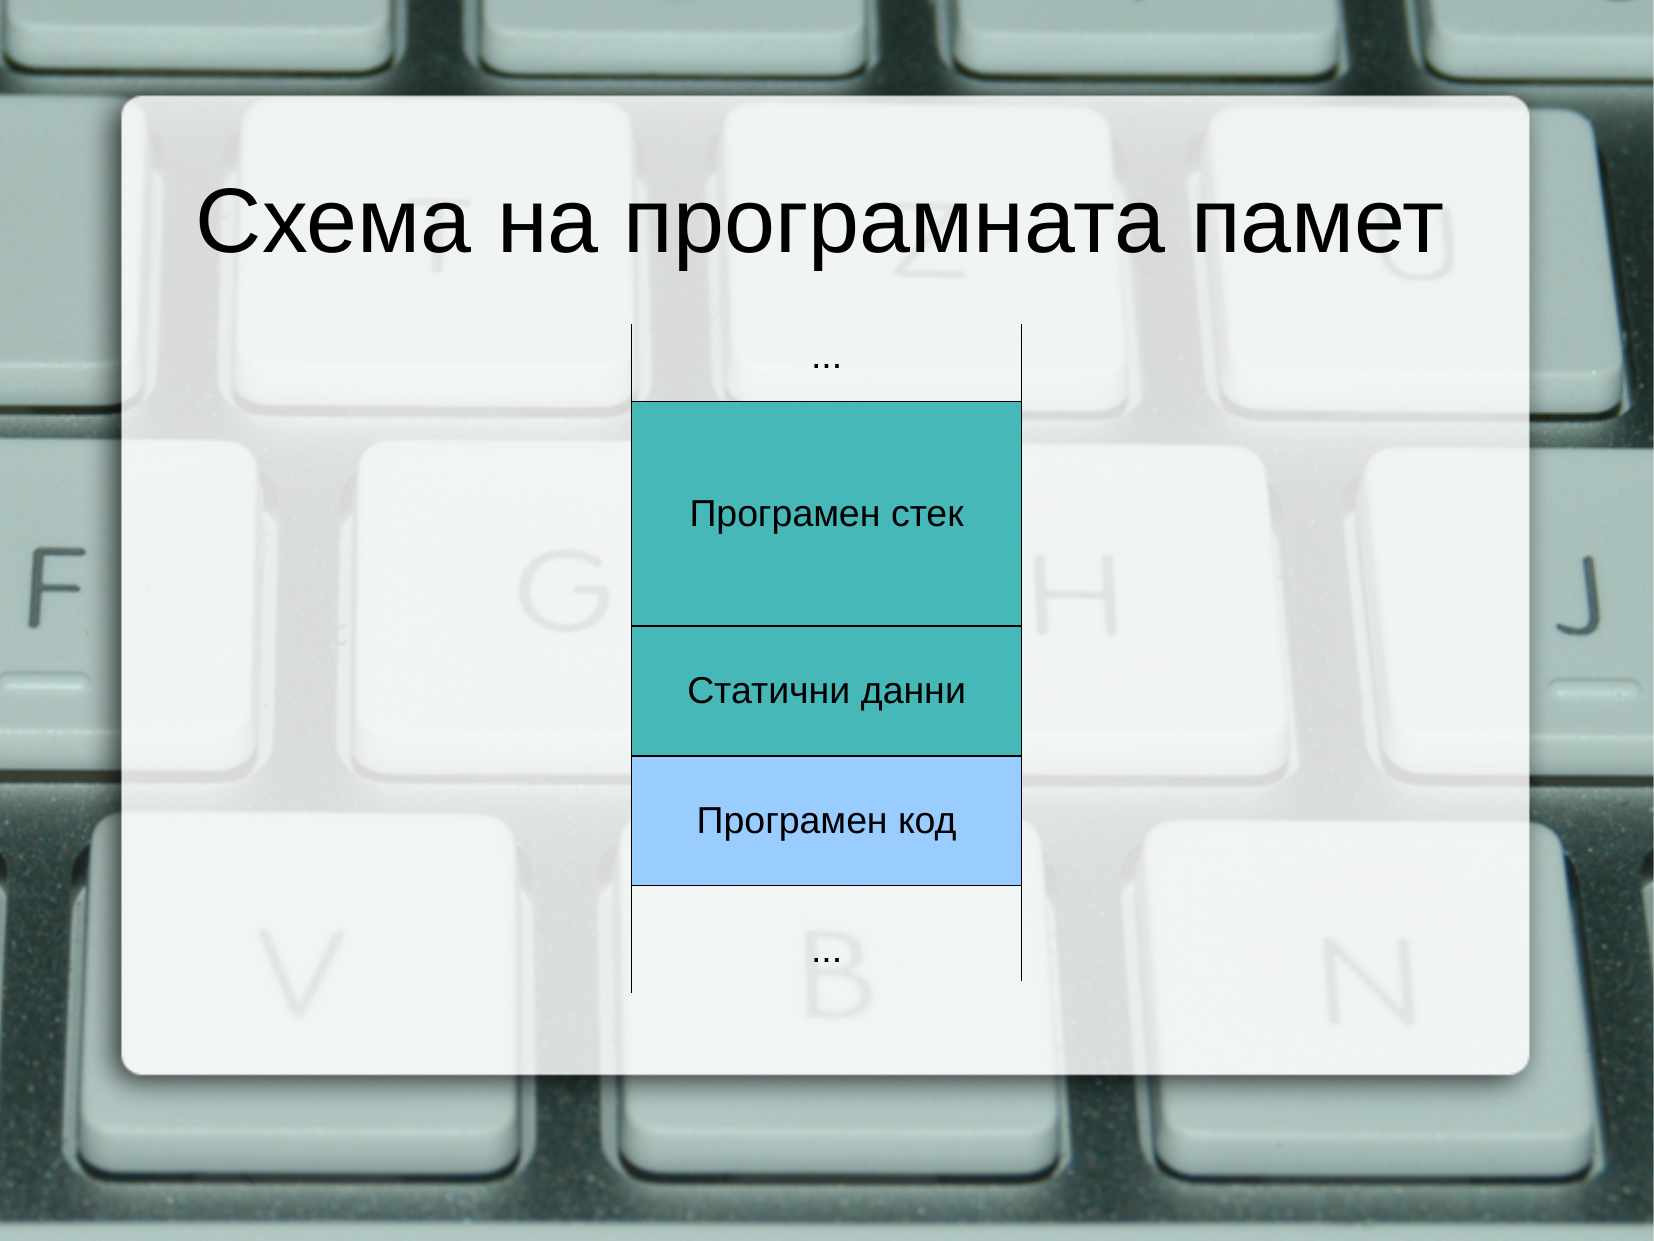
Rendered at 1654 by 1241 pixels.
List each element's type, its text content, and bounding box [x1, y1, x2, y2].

text_box Статични данни [631, 626, 1022, 756]
title Схема на програмната памет [135, 117, 1506, 325]
text_box ... [796, 327, 858, 384]
text_box Програмен код [631, 756, 1022, 886]
text_box Програмен стек [631, 401, 1022, 626]
text_box ... [796, 921, 858, 979]
picture [0, 0, 1654, 1241]
